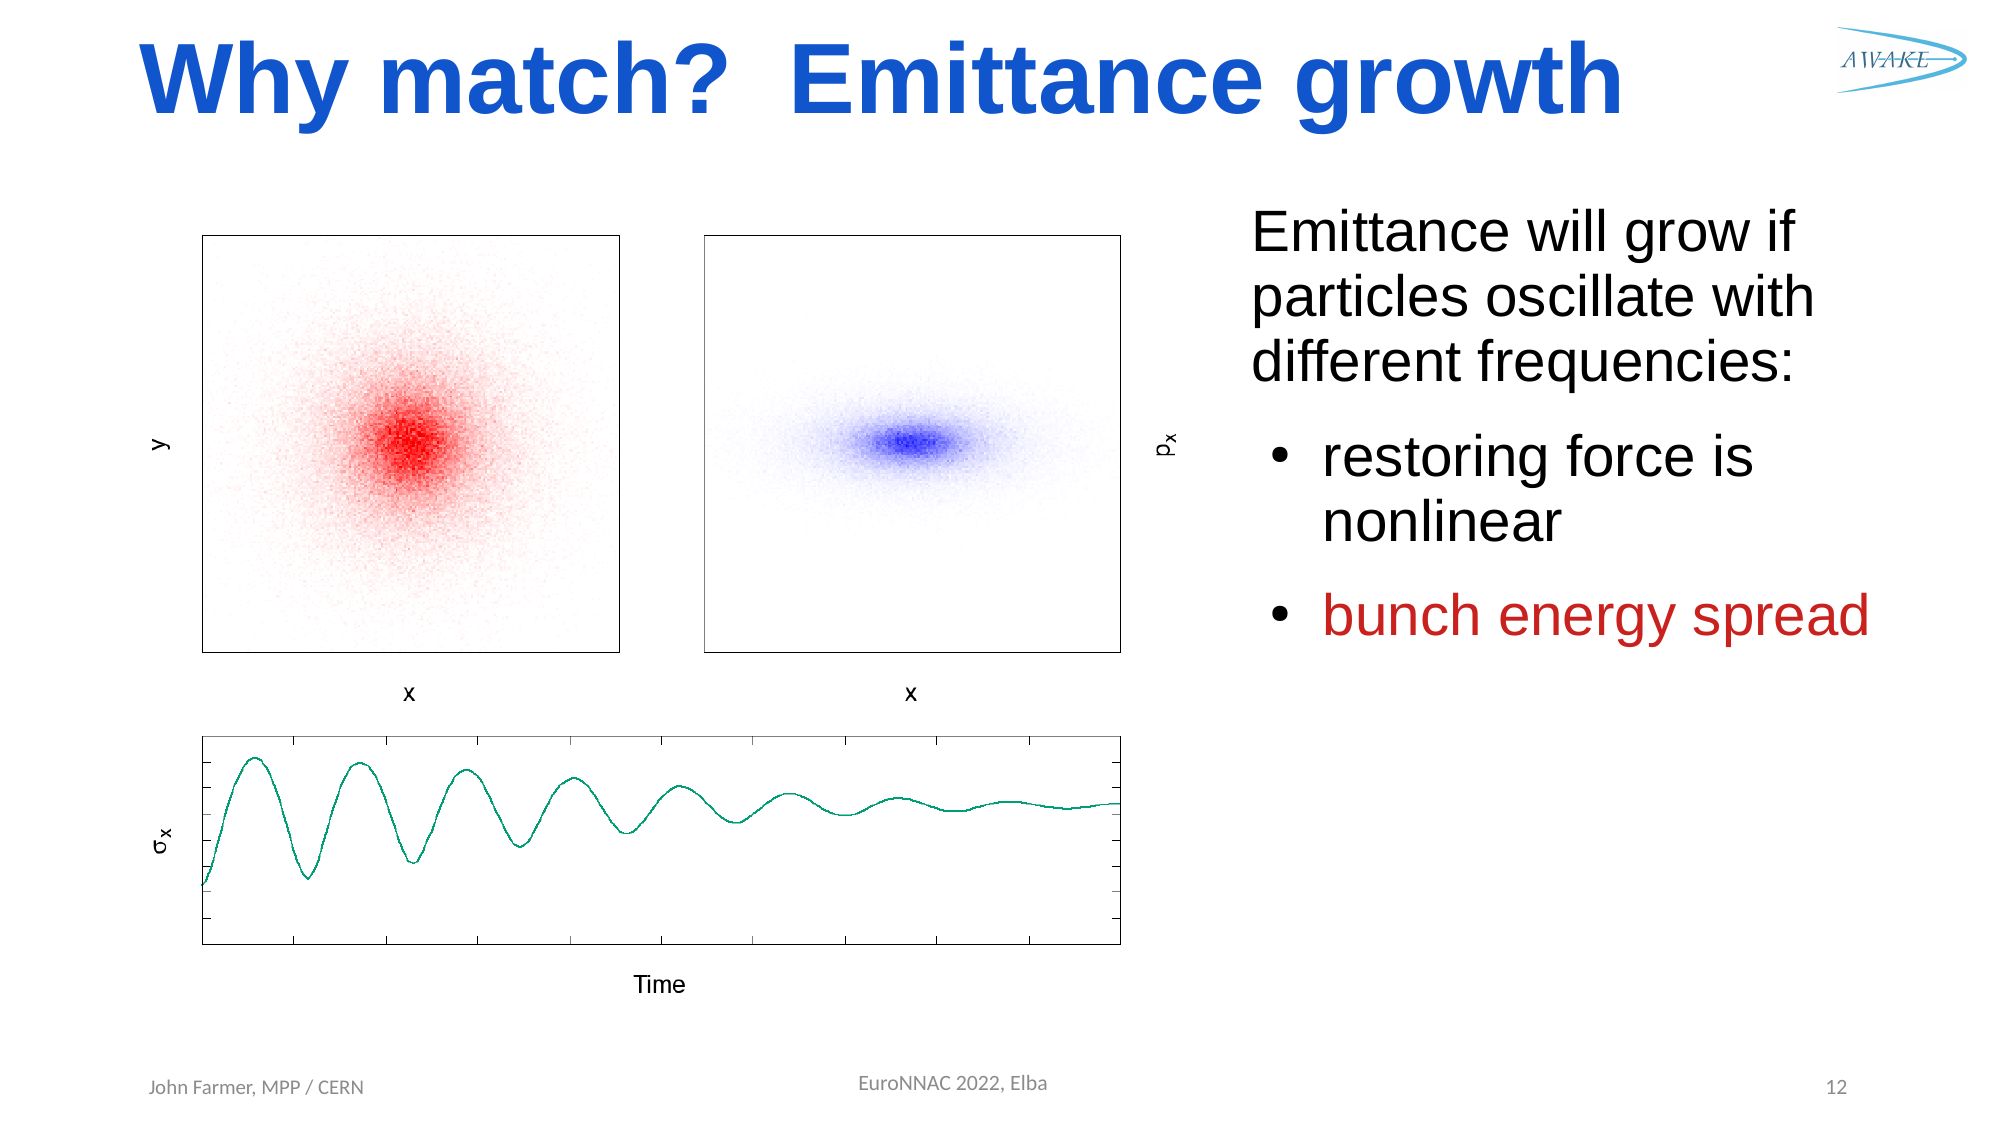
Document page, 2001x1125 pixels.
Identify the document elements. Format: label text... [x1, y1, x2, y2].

title Why match? Emittance growth [139, 22, 1759, 135]
picture [118, 192, 1205, 1028]
picture [1837, 27, 1967, 93]
list Emittance will grow if particles oscillate with different frequencies: restoring force is nonlinear bunch energy spread [1251, 198, 1902, 1034]
